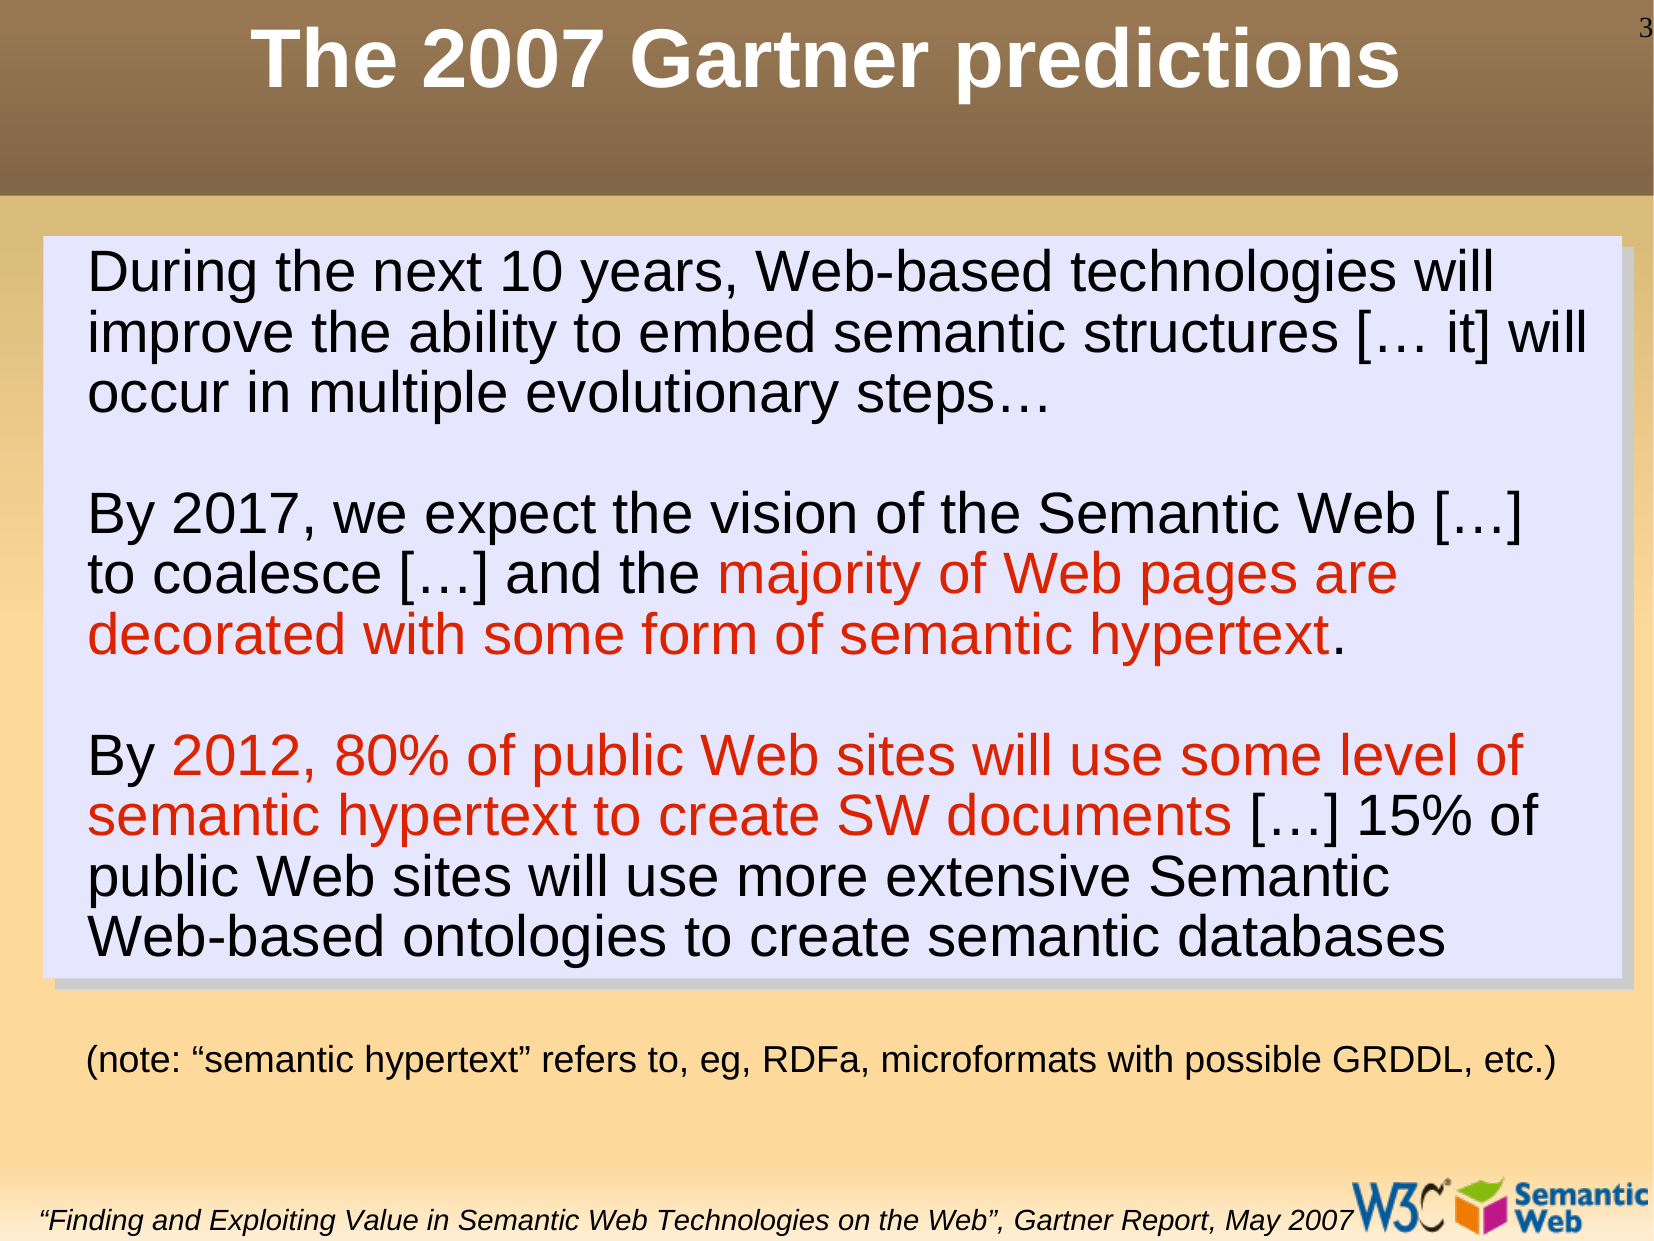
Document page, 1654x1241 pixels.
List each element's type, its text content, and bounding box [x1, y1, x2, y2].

picture [0, 119, 1654, 1241]
text_box (note: “semantic hypertext” refers to, eg, RDFa, microformats with possible GRDDL, etc.) [70, 1033, 1582, 1091]
text_box During the next 10 years, Web-based technologies will improve the ability to embed semantic structures [… it] will occur in multiple evolutionary steps… By 2017, we expect the vision of the Semantic Web […] to coalesce […] and the majority of Web pages are decorated with some form of semantic hypertext. By 2012, 80% of public Web sites will use some level of semantic hypertext to create SW documents […] 15% of public Web sites will use more extensive Semantic Web-based ontologies to create semantic databases [43, 236, 1623, 979]
title The 2007 Gartner predictions [0, 0, 1654, 119]
text_box “Finding and Exploiting Value in Semantic Web Technologies on the Web”, Gartner Report, May 2007 [23, 1198, 1614, 1241]
